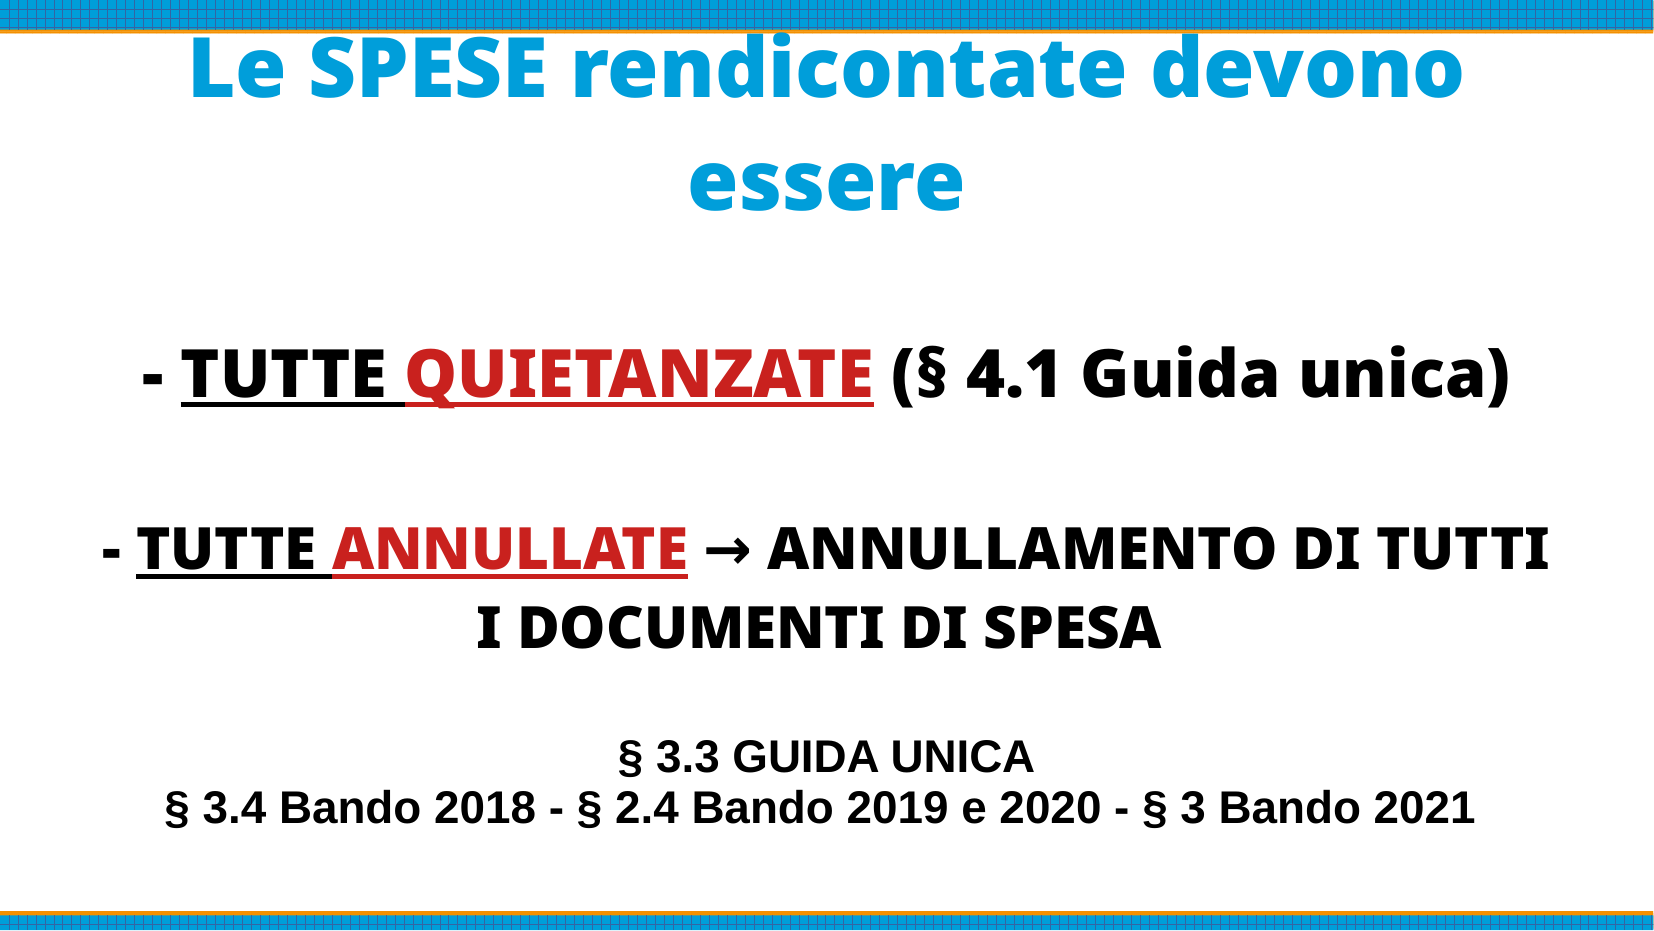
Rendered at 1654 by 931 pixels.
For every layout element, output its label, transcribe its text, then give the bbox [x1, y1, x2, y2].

subtitle Le SPESE rendicontate devono essere - TUTTE QUIETANZATE (§ 4.1 Guida unica) - TUTTE ANNULLATE → ANNULLAMENTO DI TUTTI I DOCUMENTI DI SPESA § 3.3 GUIDA UNICA § 3.4 Bando 2018 - § 2.4 Bando 2019 e 2020 - § 3 Bando 2021 [88, 44, 1565, 798]
